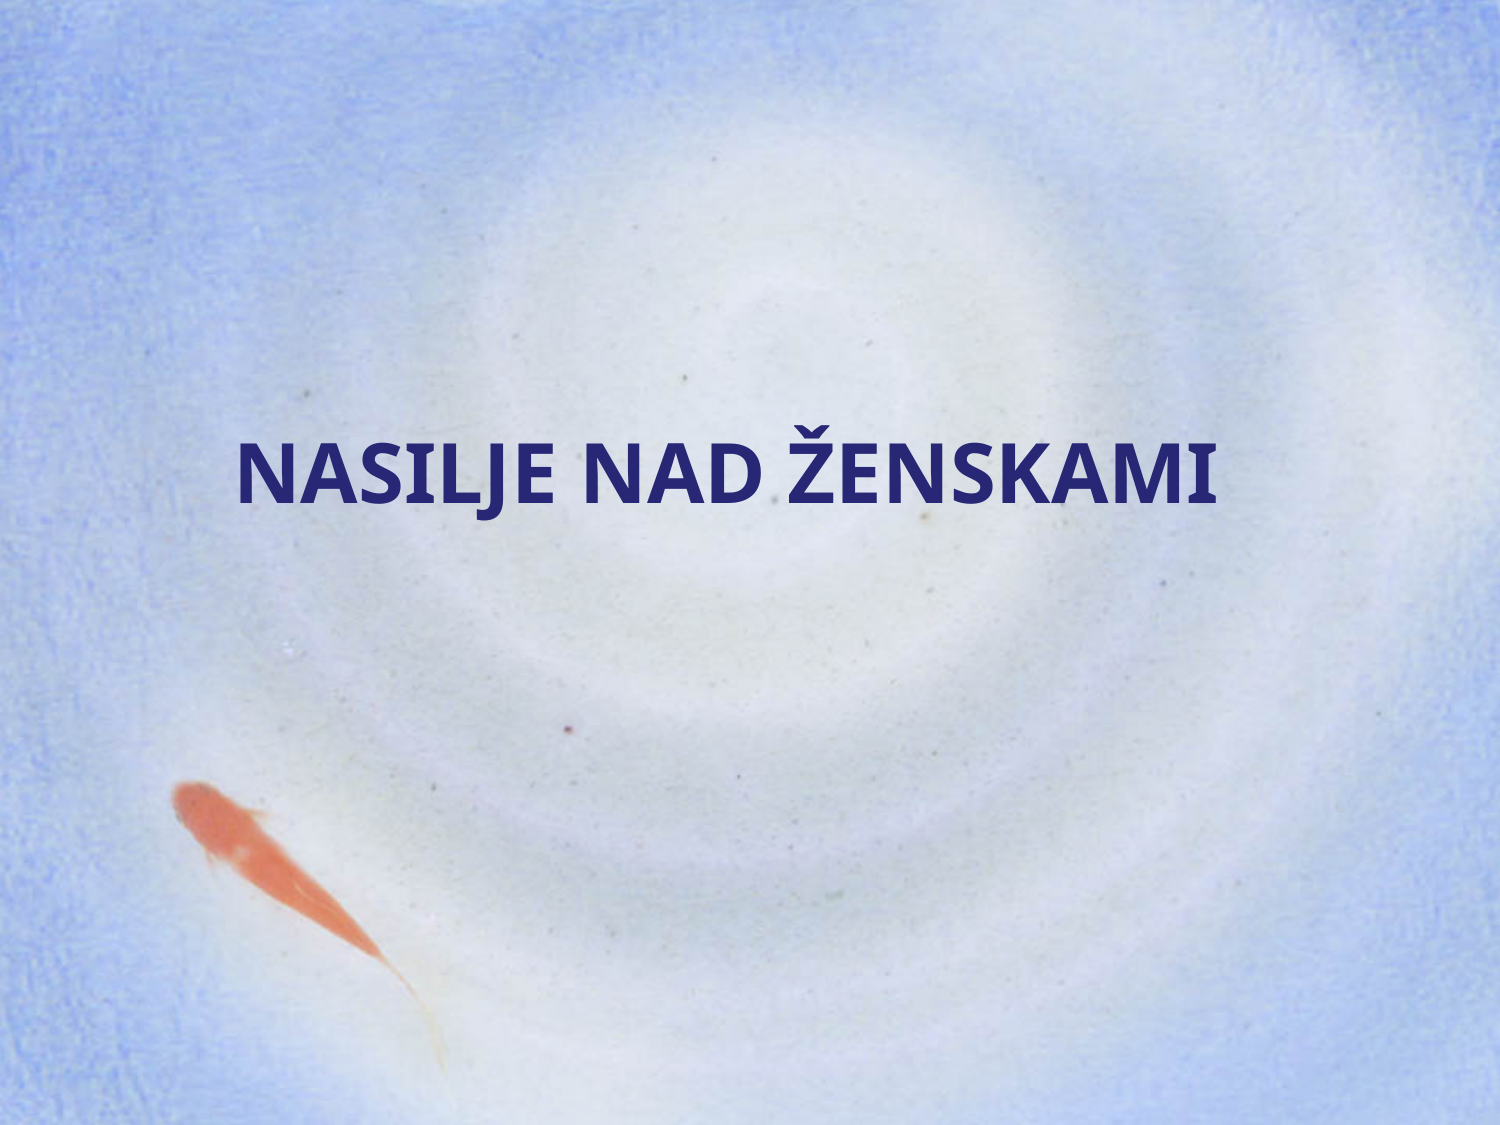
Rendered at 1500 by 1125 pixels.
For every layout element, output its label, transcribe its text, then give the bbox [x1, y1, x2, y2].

picture [0, 0, 1500, 1125]
title NASILJE NAD ŽENSKAMI [87, 349, 1388, 591]
